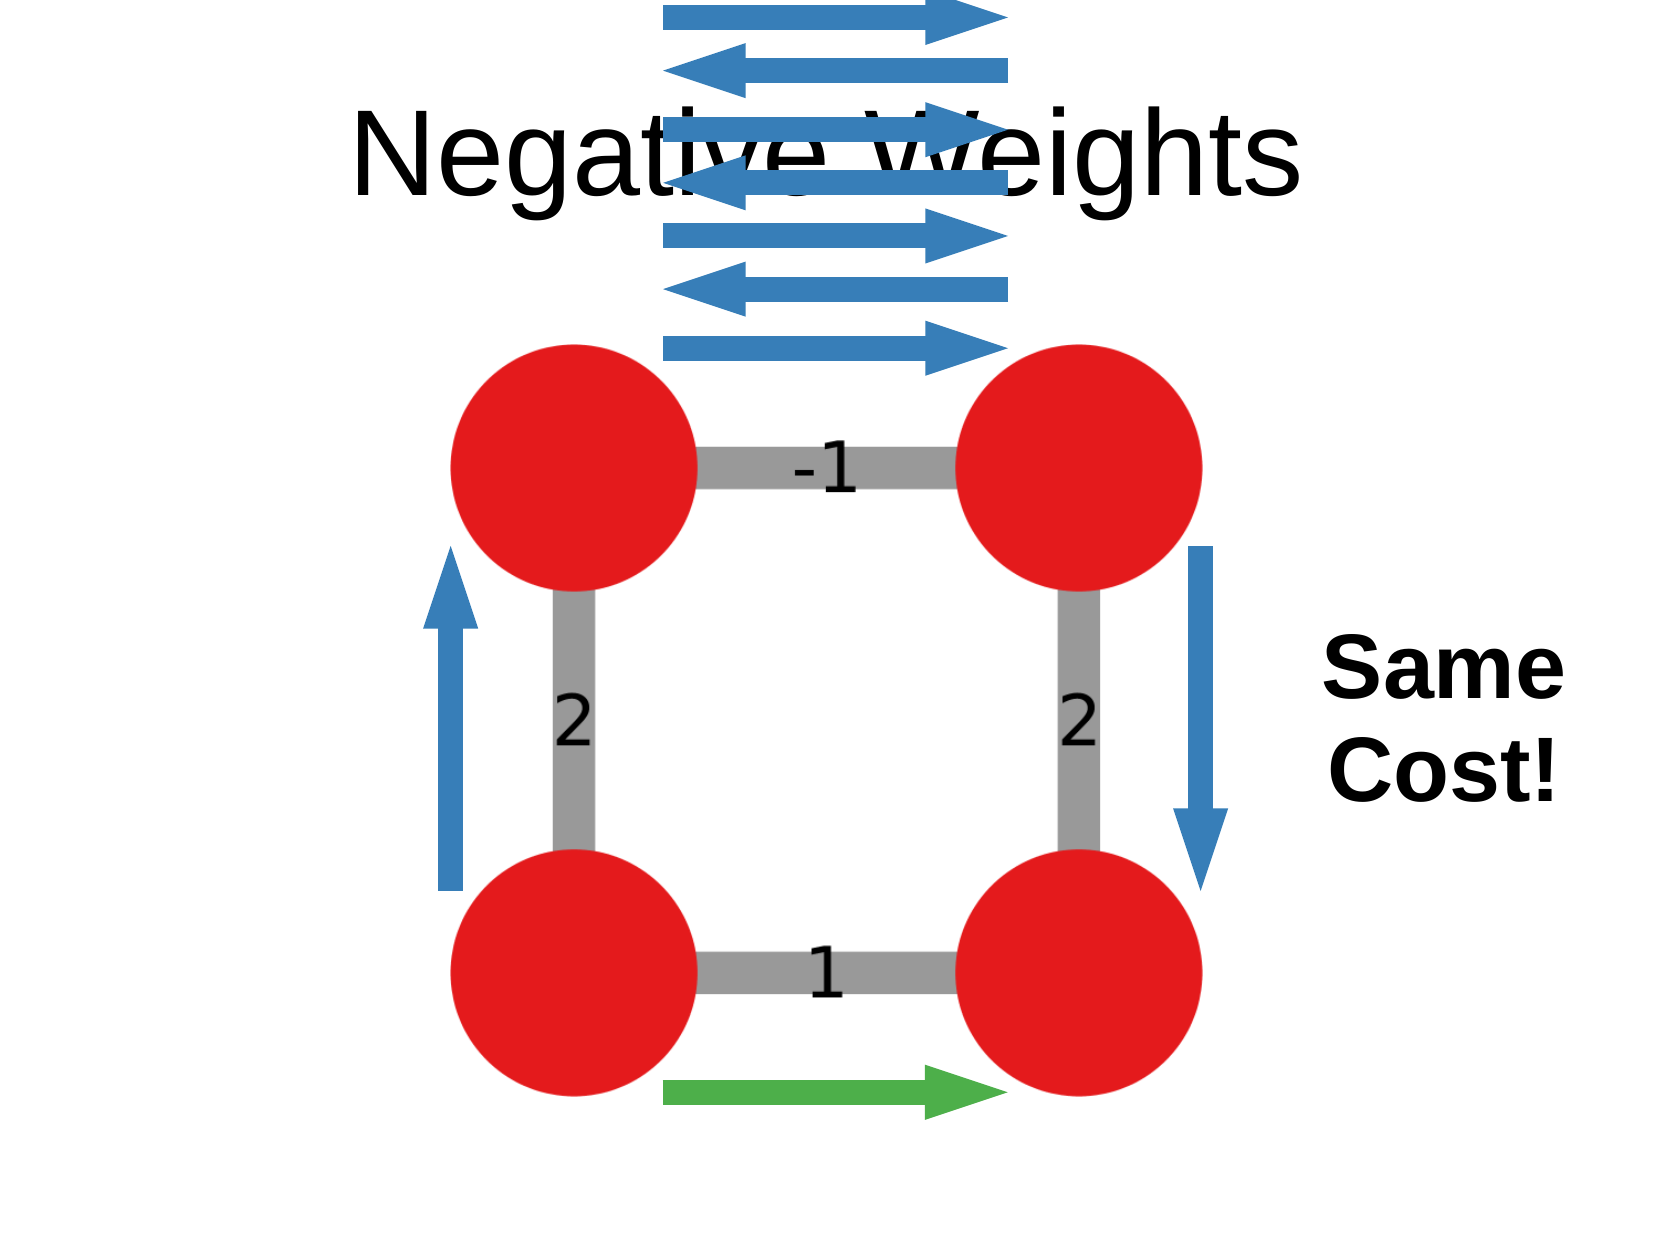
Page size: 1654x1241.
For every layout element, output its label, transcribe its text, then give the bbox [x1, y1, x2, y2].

title Negative Weights [82, 49, 1571, 257]
picture [450, 344, 1203, 1097]
text_box Same Cost! [1307, 608, 1582, 796]
